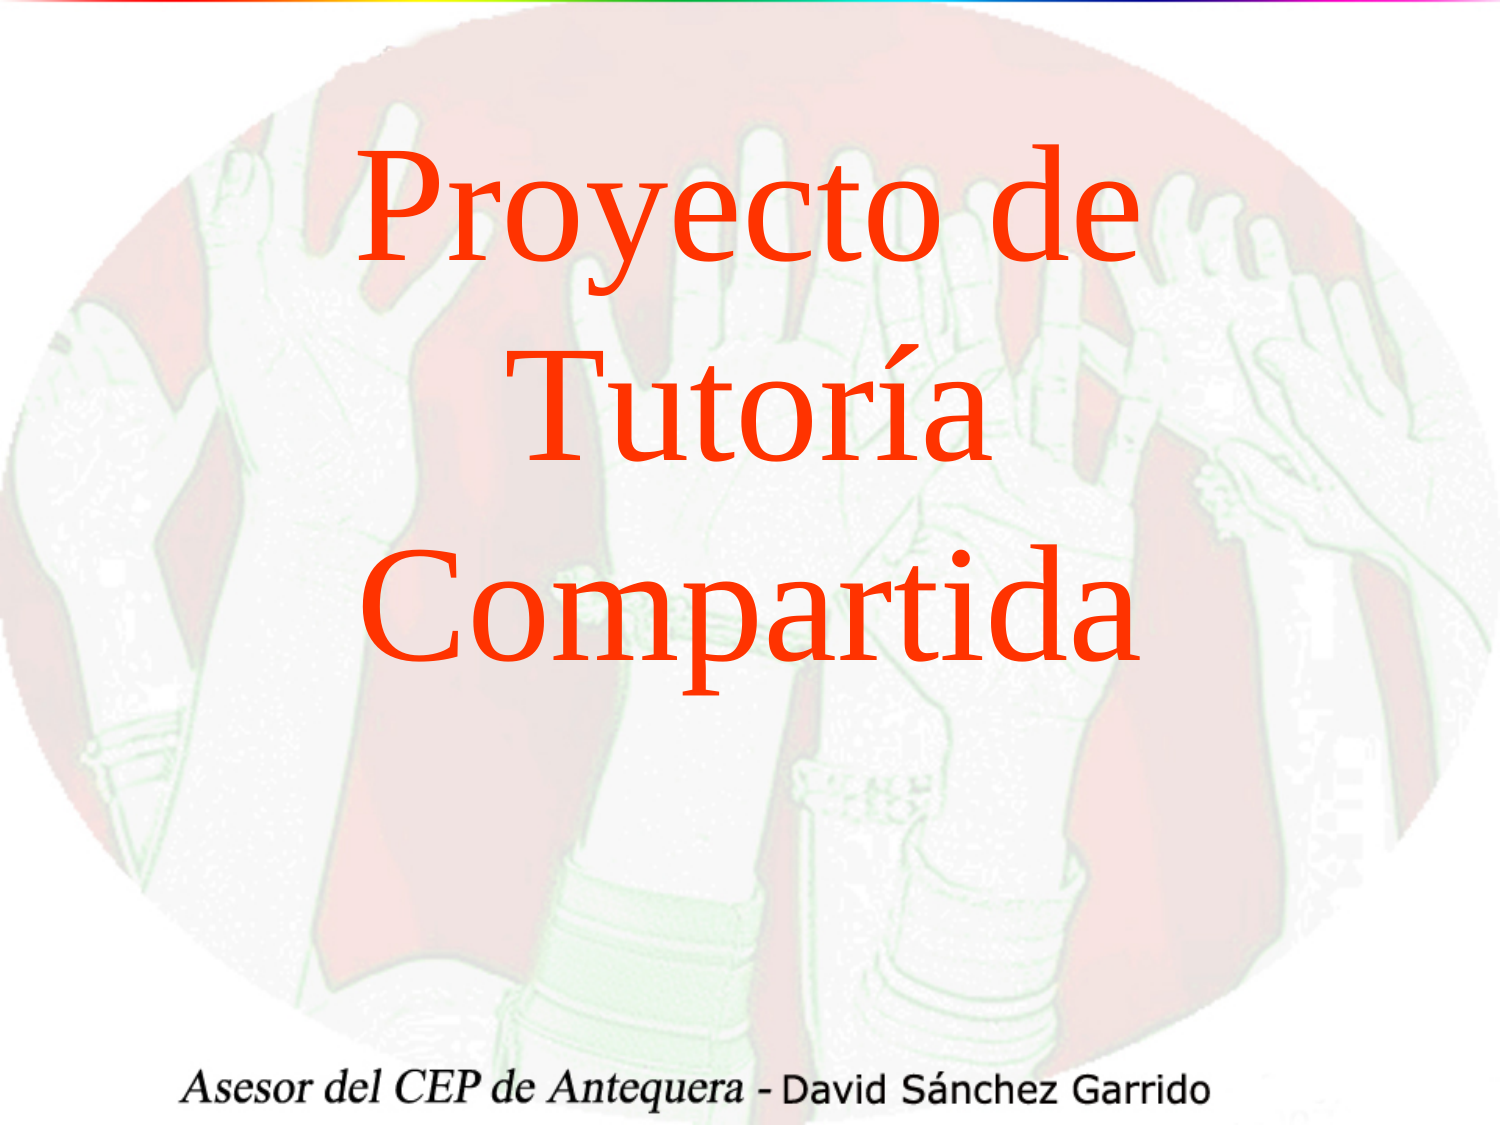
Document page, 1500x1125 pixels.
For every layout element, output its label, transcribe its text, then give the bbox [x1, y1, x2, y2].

title Proyecto de Tutoría Compartida [87, 62, 1413, 725]
picture [0, 0, 1500, 1125]
